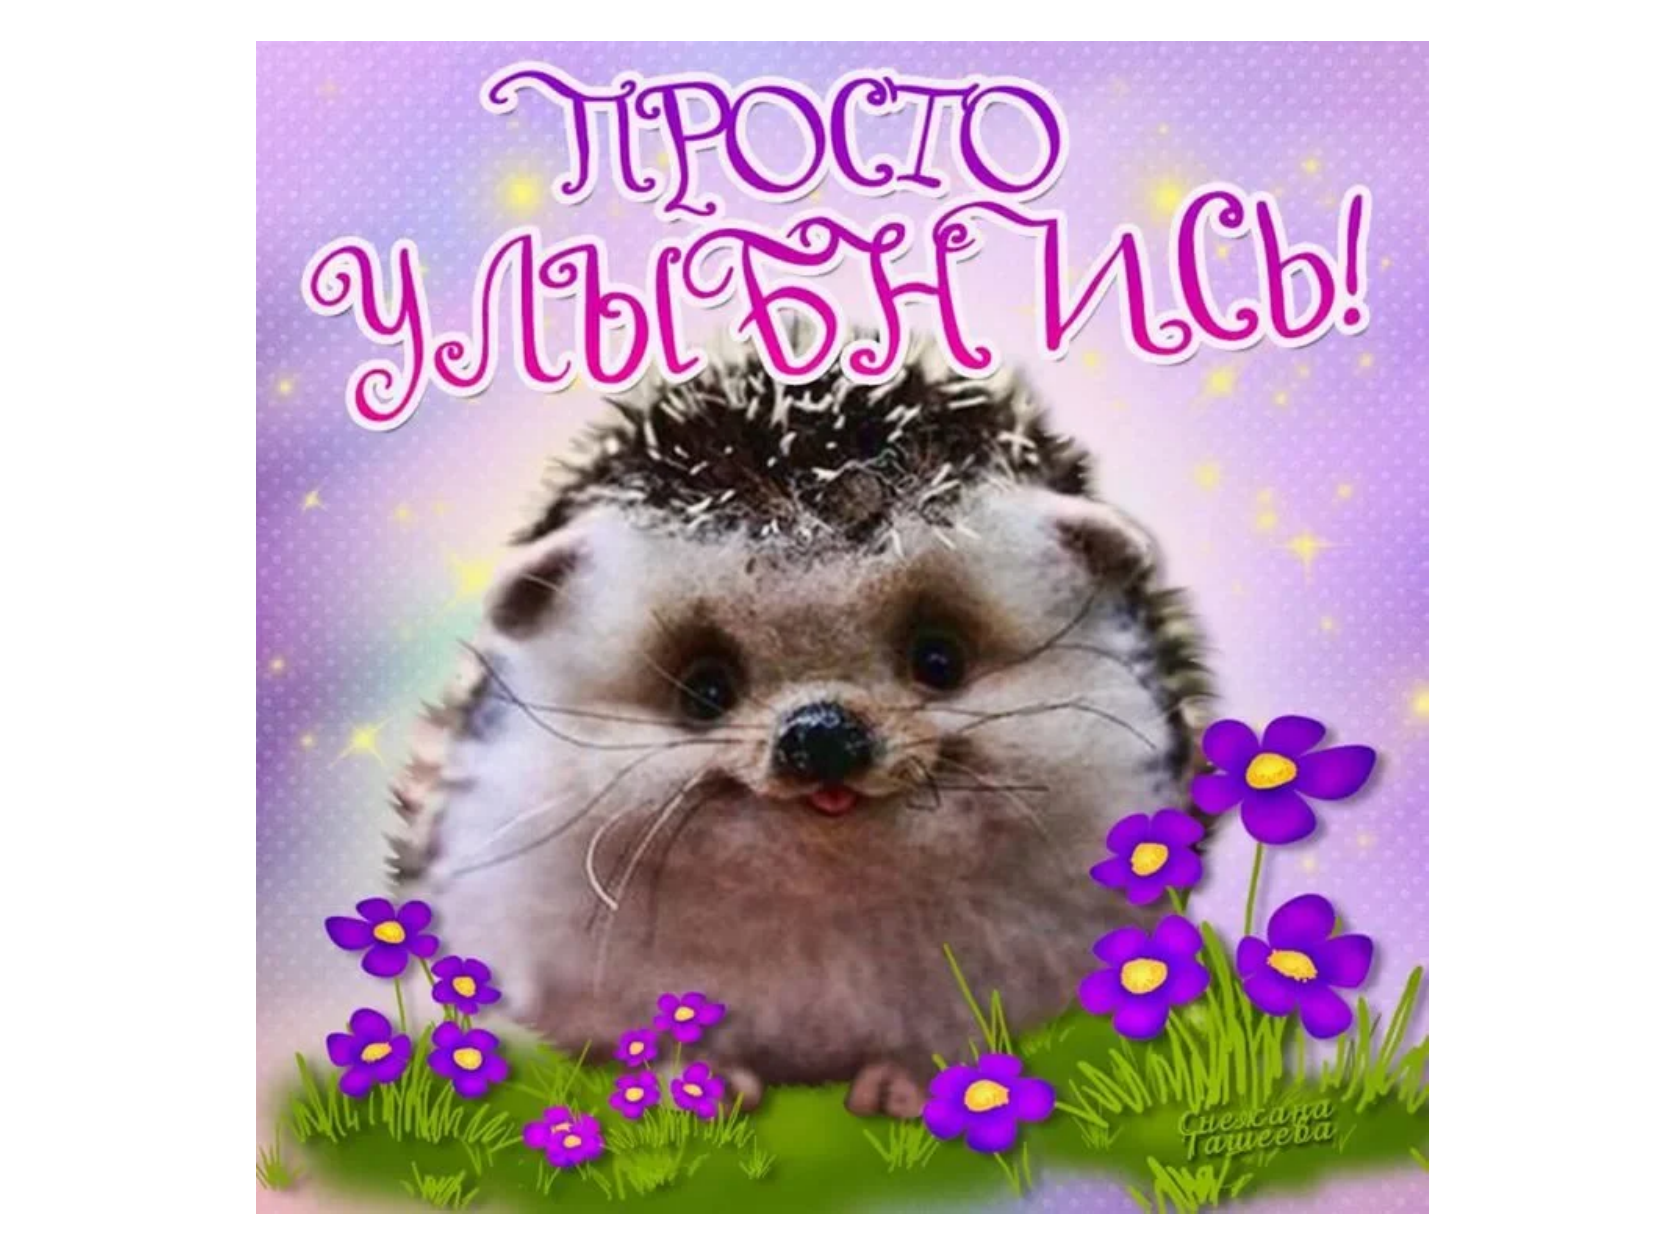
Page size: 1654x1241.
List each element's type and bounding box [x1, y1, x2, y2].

picture [256, 41, 1429, 1214]
